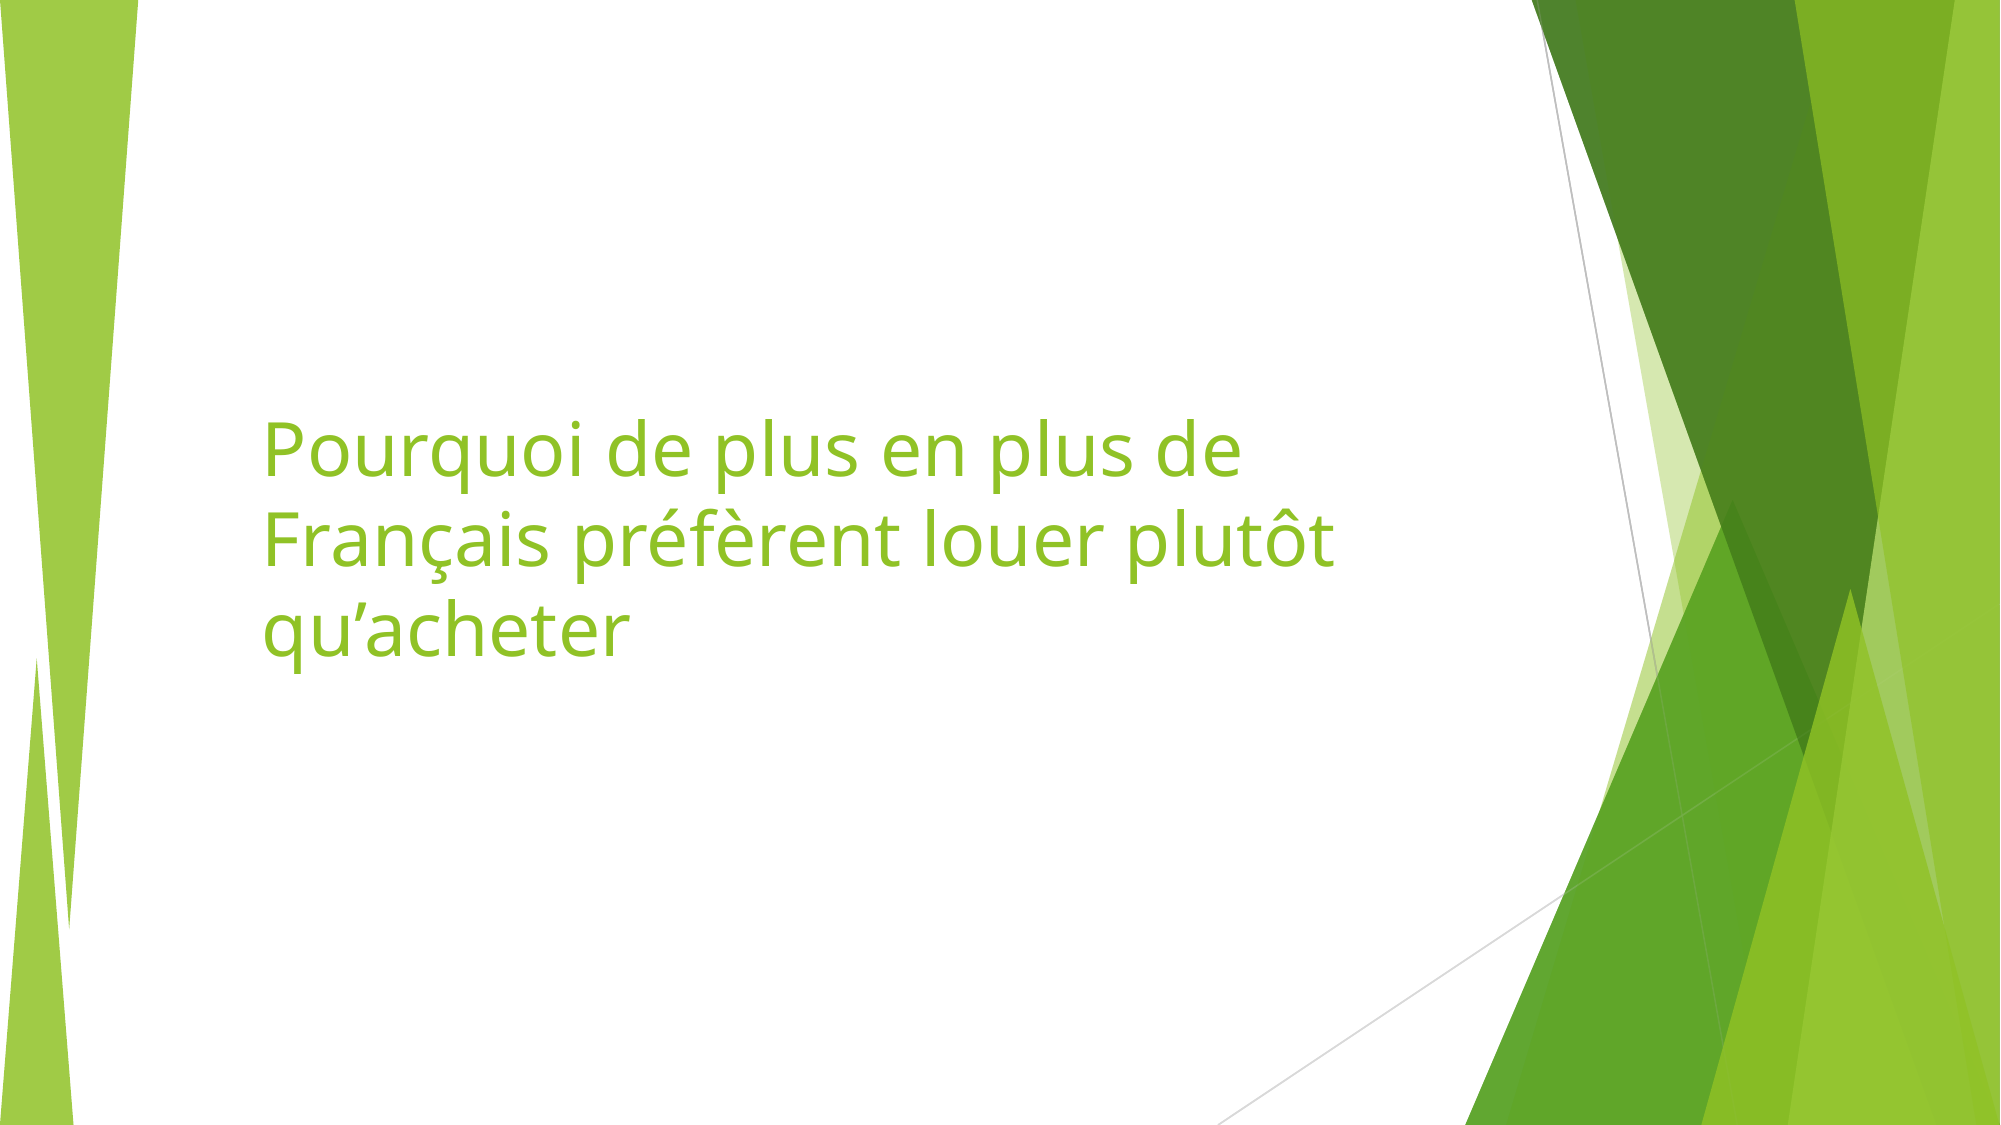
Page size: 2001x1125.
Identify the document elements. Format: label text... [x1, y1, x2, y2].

title Pourquoi de plus en plus de Français préfèrent louer plutôt qu’acheter [247, 394, 1522, 665]
